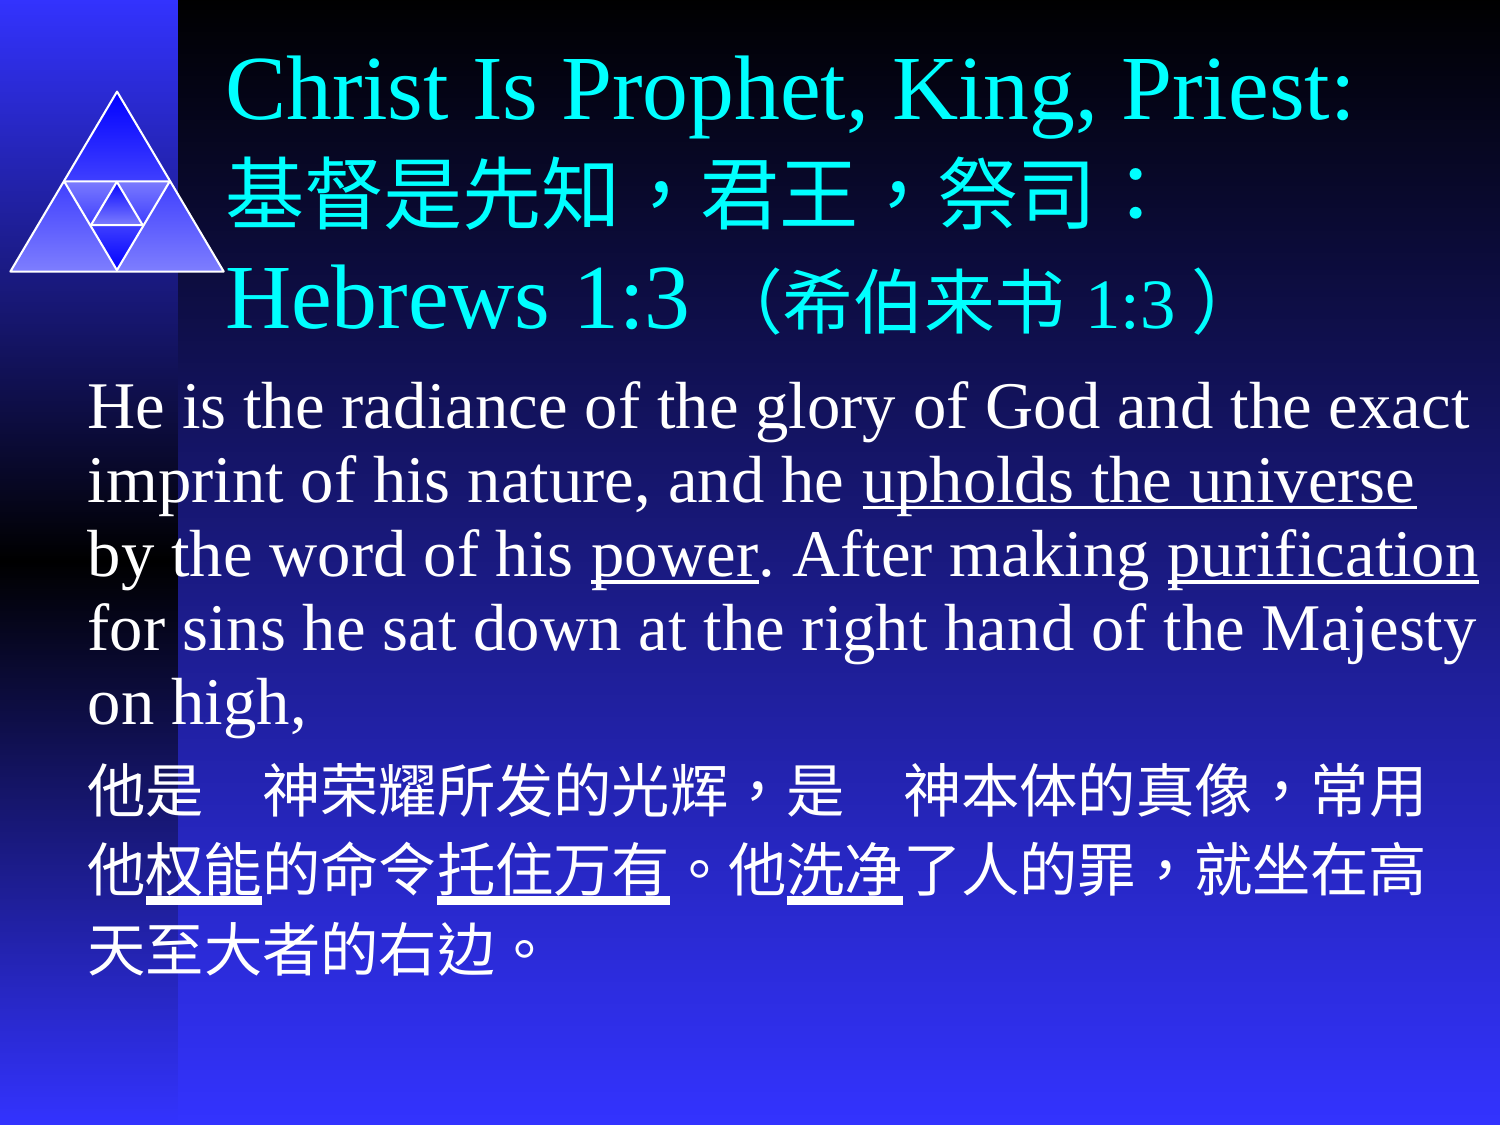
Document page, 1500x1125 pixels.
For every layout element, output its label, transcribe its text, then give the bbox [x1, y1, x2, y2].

text_box He is the radiance of the glory of God and the exact imprint of his nature, and he upholds the universe by the word of his power. After making purification for sins he sat down at the right hand of the Majesty on high, 他是 神荣耀所发的光辉，是 神本体的真像，常用他权能的命令托住万有。他洗净了人的罪，就坐在高天至大者的右边。 [72, 361, 1498, 1013]
title Christ Is Prophet, King, Priest: 基督是先知，君王，祭司： Hebrews 1:3（希伯来书1:3） [225, 33, 1463, 354]
